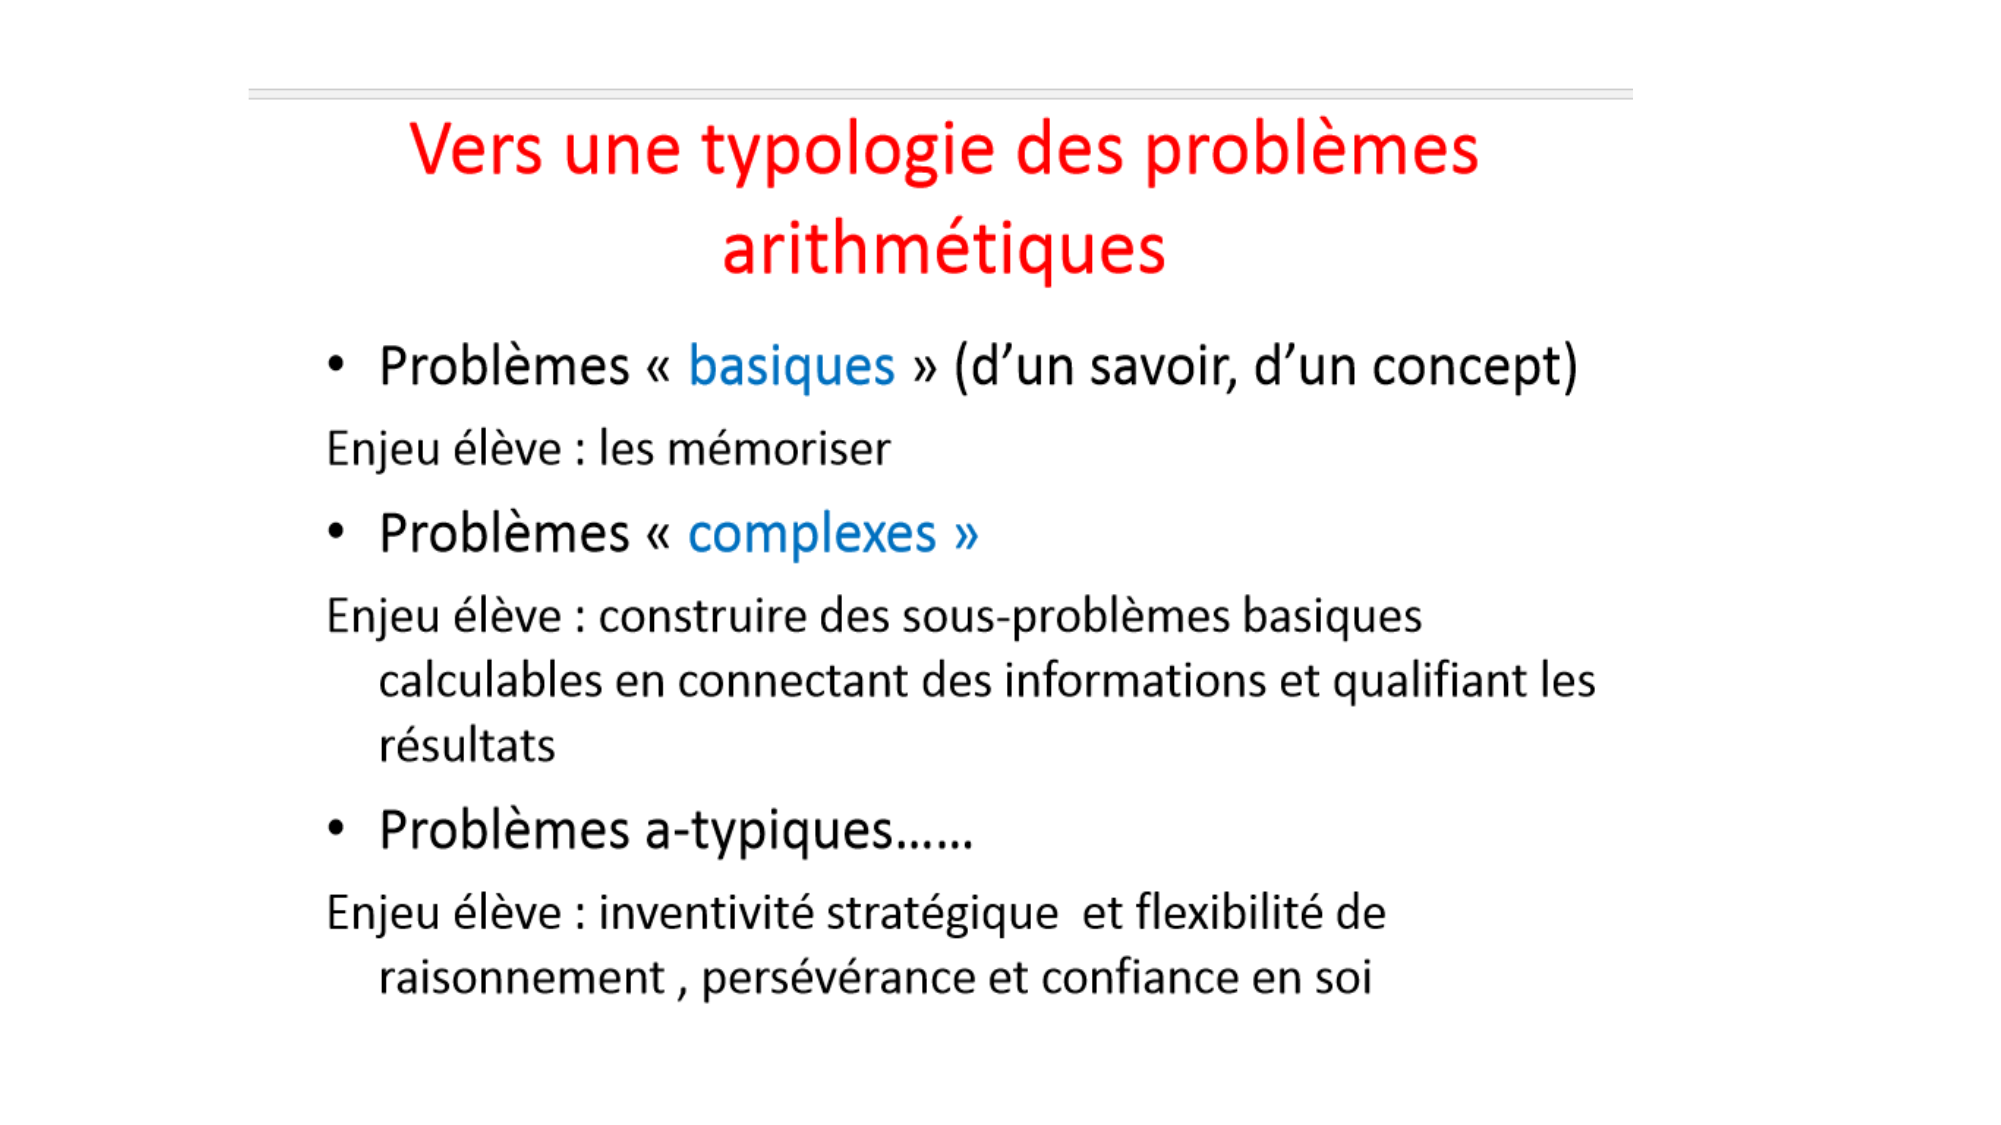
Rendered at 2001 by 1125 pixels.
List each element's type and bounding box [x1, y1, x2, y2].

picture [248, 84, 1633, 1041]
